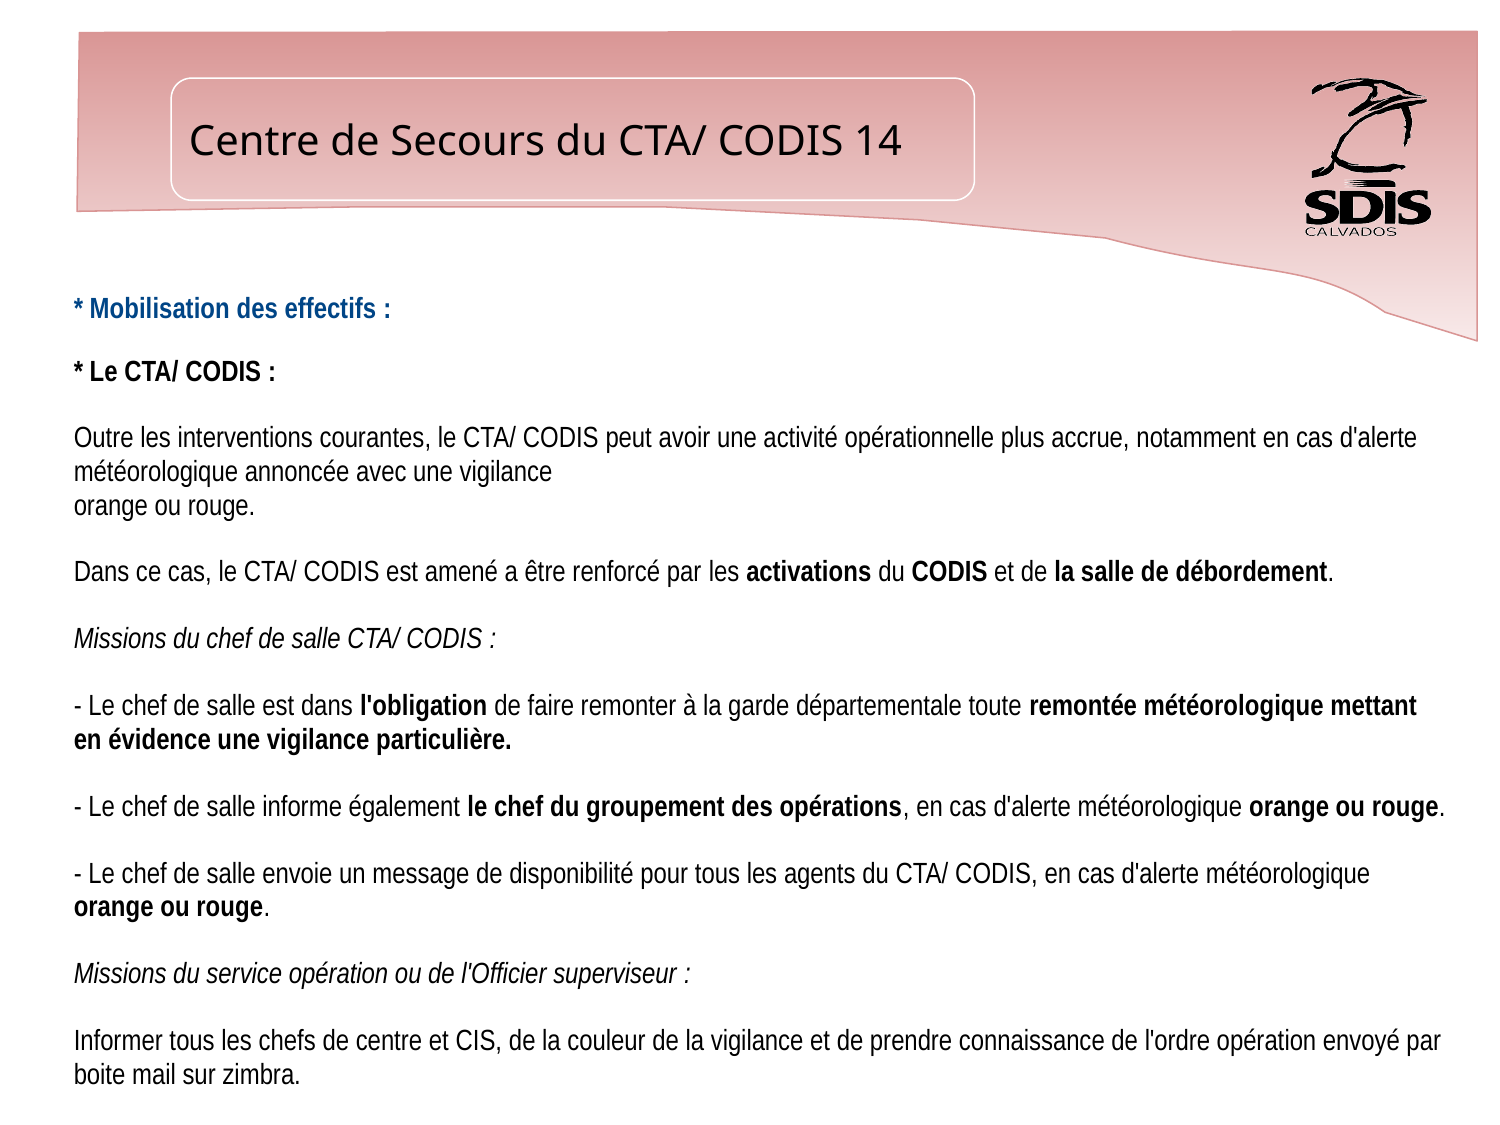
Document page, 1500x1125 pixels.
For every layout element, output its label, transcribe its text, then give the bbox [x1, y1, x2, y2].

text_box * Mobilisation des effectifs : * Le CTA/ CODIS : Outre les interventions courantes, le CTA/ CODIS peut avoir une activité opérationnelle plus accrue, notamment en cas d'alerte météorologique annoncée avec une vigilance orange ou rouge. Dans ce cas, le CTA/ CODIS est amené a être renforcé par les activations du CODIS et de la salle de débordement. Missions du chef de salle CTA/ CODIS : - Le chef de salle est dans l'obligation de faire remonter à la garde départementale toute remontée météorologique mettant en évidence une vigilance particulière. - Le chef de salle informe également le chef du groupement des opérations, en cas d'alerte météorologique orange ou rouge. - Le chef de salle envoie un message de disponibilité pour tous les agents du CTA/ CODIS, en cas d'alerte météorologique orange ou rouge. Missions du service opération ou de l'Officier superviseur : Informer tous les chefs de centre et CIS, de la couleur de la vigilance et de prendre connaissance de l'ordre opération envoyé par boite mail sur zimbra. [59, 283, 1465, 995]
text_box Centre de Secours du CTA/ CODIS 14 [171, 78, 975, 201]
picture [1305, 78, 1431, 236]
text_box [77, 31, 1478, 341]
